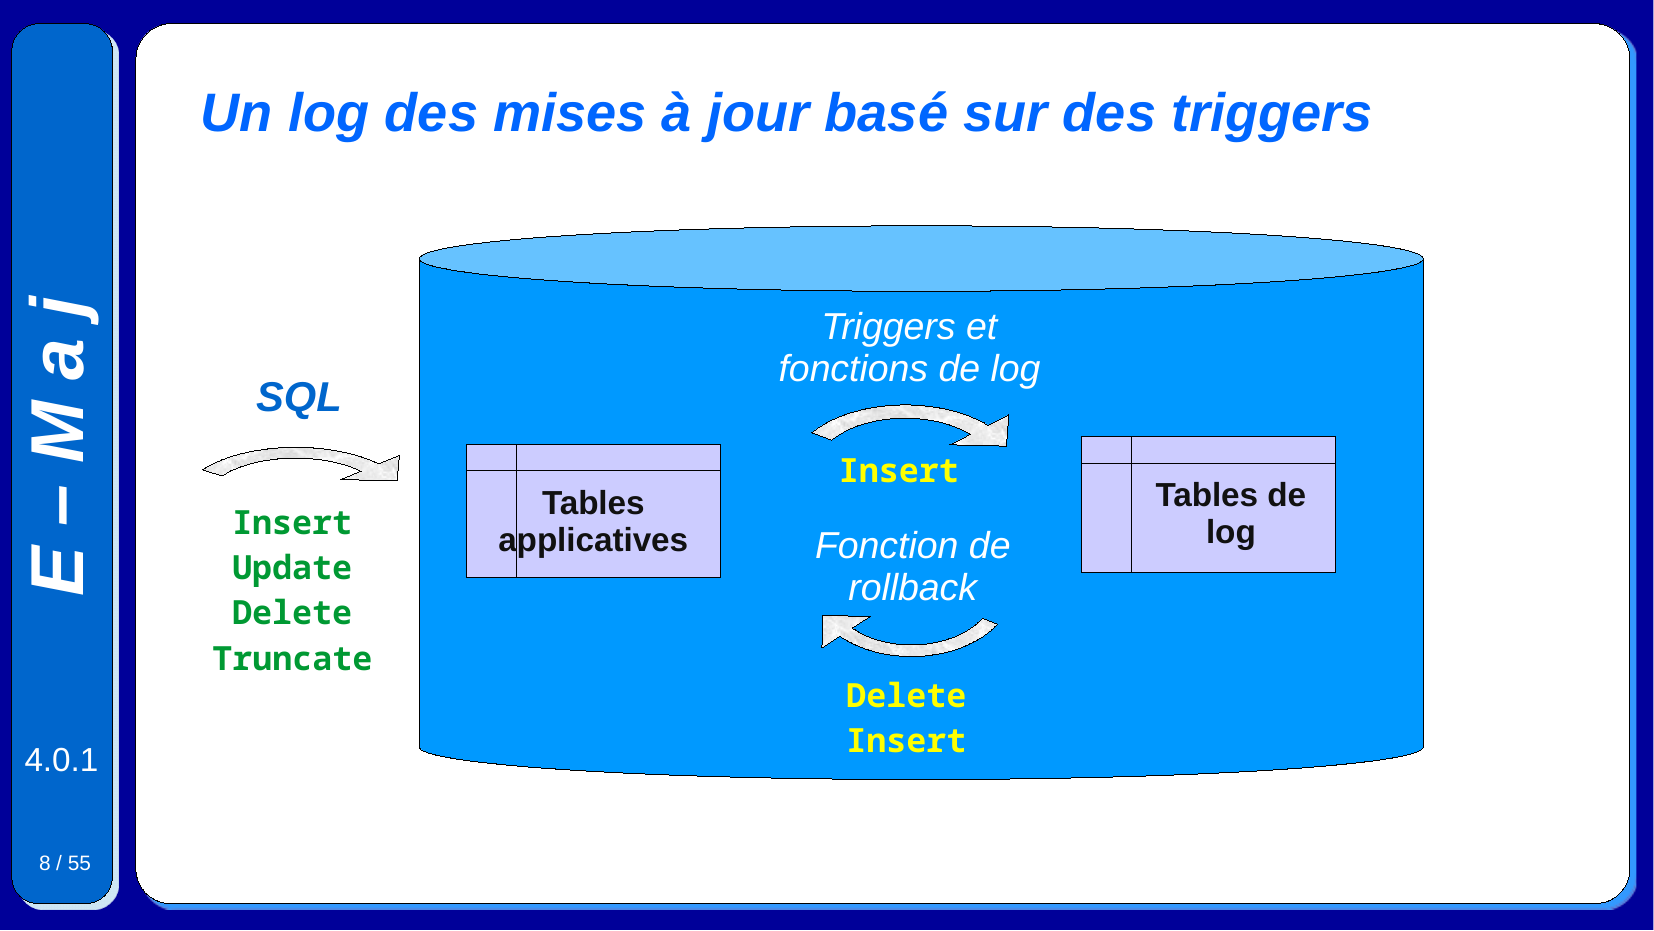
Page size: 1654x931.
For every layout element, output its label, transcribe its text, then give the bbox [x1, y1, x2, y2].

title Un log des mises à jour basé sur des triggers [200, 34, 1575, 191]
text_box Insert Update Delete Truncate [183, 491, 402, 661]
text_box Tables de log [1138, 468, 1323, 561]
text_box Tables applicatives [448, 476, 739, 569]
text_box Fonction de rollback [755, 516, 1070, 616]
text_box [419, 260, 1424, 780]
text_box Triggers et fonctions de log [761, 298, 1058, 398]
text_box [202, 447, 400, 481]
text_box SQL [194, 366, 404, 428]
text_box Insert [817, 439, 981, 494]
text_box Delete Insert [802, 664, 1010, 759]
